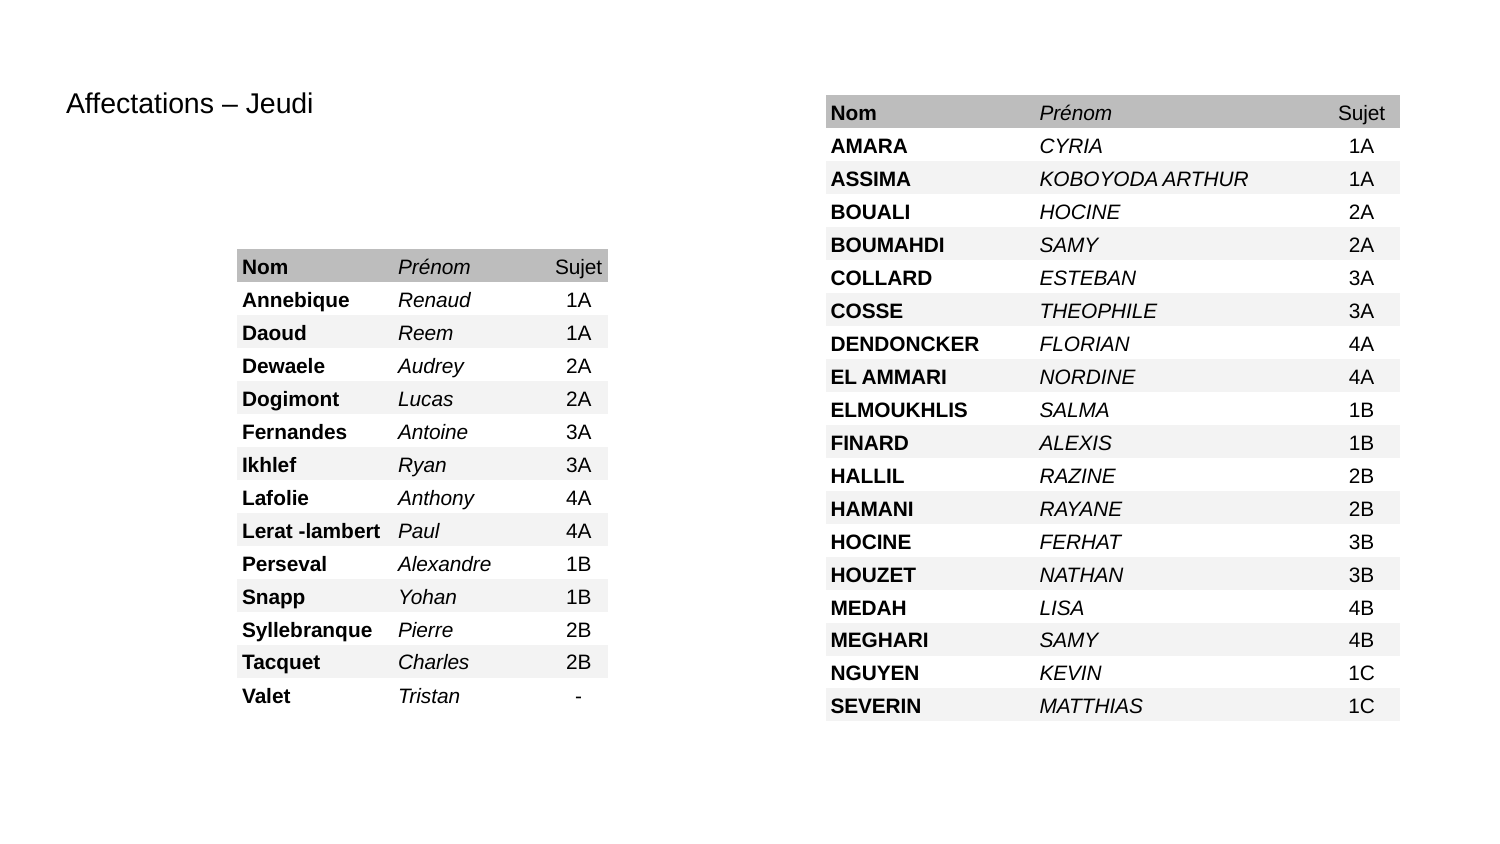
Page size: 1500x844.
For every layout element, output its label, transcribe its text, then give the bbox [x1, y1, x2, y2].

table_cell 2B [550, 645, 608, 678]
table_cell 1B [550, 546, 608, 579]
table_cell LISA [1035, 590, 1323, 623]
table_cell DENDONCKER [826, 326, 1035, 359]
table_cell 2B [1323, 458, 1400, 491]
table_cell SEVERIN [826, 688, 1035, 721]
table_cell 2B [550, 612, 608, 645]
table_cell Anthony [394, 480, 550, 513]
table_header Prénom [394, 249, 550, 282]
table_header Sujet [550, 249, 608, 282]
table_header Prénom [1035, 95, 1323, 128]
table_cell COSSE [826, 293, 1035, 326]
table_cell Perseval [237, 546, 394, 579]
table_cell Audrey [394, 348, 550, 381]
table_cell Valet [237, 678, 394, 711]
table_cell 2A [1323, 194, 1400, 227]
table_cell - [550, 678, 608, 711]
table_cell ELMOUKHLIS [826, 392, 1035, 425]
table_header Nom [826, 95, 1035, 128]
table_cell HOCINE [826, 524, 1035, 557]
table_cell 1C [1323, 656, 1400, 688]
table_cell SAMY [1035, 227, 1323, 260]
table_cell Tacquet [237, 645, 394, 678]
table_cell EL AMMARI [826, 359, 1035, 392]
table_cell COLLARD [826, 260, 1035, 293]
table_cell Syllebranque [237, 612, 394, 645]
table_header Sujet [1323, 95, 1400, 128]
table_cell HOUZET [826, 557, 1035, 590]
table_cell 3B [1323, 524, 1400, 557]
table_cell Charles [394, 645, 550, 678]
table_cell KOBOYODA ARTHUR [1035, 161, 1323, 194]
table_cell HAMANI [826, 491, 1035, 524]
table_cell Lafolie [237, 480, 394, 513]
table_cell RAYANE [1035, 491, 1323, 524]
table_cell 2A [550, 348, 608, 381]
table_cell 1A [550, 315, 608, 348]
table_cell NATHAN [1035, 557, 1323, 590]
table_cell HOCINE [1035, 194, 1323, 227]
table_cell 1B [550, 579, 608, 612]
table_cell KEVIN [1035, 656, 1323, 688]
table_cell Antoine [394, 414, 550, 447]
table_cell RAZINE [1035, 458, 1323, 491]
table_cell THEOPHILE [1035, 293, 1323, 326]
table_cell 2A [1323, 227, 1400, 260]
table_cell ALEXIS [1035, 425, 1323, 458]
table_cell Pierre [394, 612, 550, 645]
table_cell CYRIA [1035, 128, 1323, 161]
table_cell SALMA [1035, 392, 1323, 425]
table_cell BOUMAHDI [826, 227, 1035, 260]
table_cell FLORIAN [1035, 326, 1323, 359]
table_cell BOUALI [826, 194, 1035, 227]
table_cell HALLIL [826, 458, 1035, 491]
table_cell Tristan [394, 678, 550, 711]
table_cell SAMY [1035, 623, 1323, 656]
table_cell 1A [1323, 161, 1400, 194]
table_cell MATTHIAS [1035, 688, 1323, 721]
table_cell MEGHARI [826, 623, 1035, 656]
table_cell Lerat -lambert [237, 513, 394, 546]
table_cell 4A [550, 480, 608, 513]
table_cell 1A [1323, 128, 1400, 161]
table_cell 1C [1323, 688, 1400, 721]
table_cell NGUYEN [826, 656, 1035, 688]
table_cell Fernandes [237, 414, 394, 447]
table_cell 1A [550, 282, 608, 315]
table_cell NORDINE [1035, 359, 1323, 392]
table_cell Alexandre [394, 546, 550, 579]
table_cell MEDAH [826, 590, 1035, 623]
table_cell 4B [1323, 590, 1400, 623]
table_cell 2A [550, 381, 608, 414]
table_cell 4B [1323, 623, 1400, 656]
table_cell ESTEBAN [1035, 260, 1323, 293]
table_cell Lucas [394, 381, 550, 414]
table_cell 3A [1323, 293, 1400, 326]
table_cell Renaud [394, 282, 550, 315]
table_cell 4A [550, 513, 608, 546]
table_cell Dogimont [237, 381, 394, 414]
table_cell Paul [394, 513, 550, 546]
title Affectations – Jeudi [51, 72, 1449, 167]
table_cell 3A [550, 414, 608, 447]
table_cell Snapp [237, 579, 394, 612]
table_cell 4A [1323, 326, 1400, 359]
table_cell 3A [550, 447, 608, 480]
table_cell Reem [394, 315, 550, 348]
table_cell Daoud [237, 315, 394, 348]
table_cell FINARD [826, 425, 1035, 458]
table_cell FERHAT [1035, 524, 1323, 557]
table_cell 2B [1323, 491, 1400, 524]
table_cell Dewaele [237, 348, 394, 381]
table_cell Ryan [394, 447, 550, 480]
table_header Nom [237, 249, 394, 282]
table_cell 4A [1323, 359, 1400, 392]
table_cell Ikhlef [237, 447, 394, 480]
table_cell ASSIMA [826, 161, 1035, 194]
table_cell 1B [1323, 425, 1400, 458]
table_cell 3A [1323, 260, 1400, 293]
table_cell 1B [1323, 392, 1400, 425]
table_cell Yohan [394, 579, 550, 612]
table_cell AMARA [826, 128, 1035, 161]
table_cell Annebique [237, 282, 394, 315]
table_cell 3B [1323, 557, 1400, 590]
